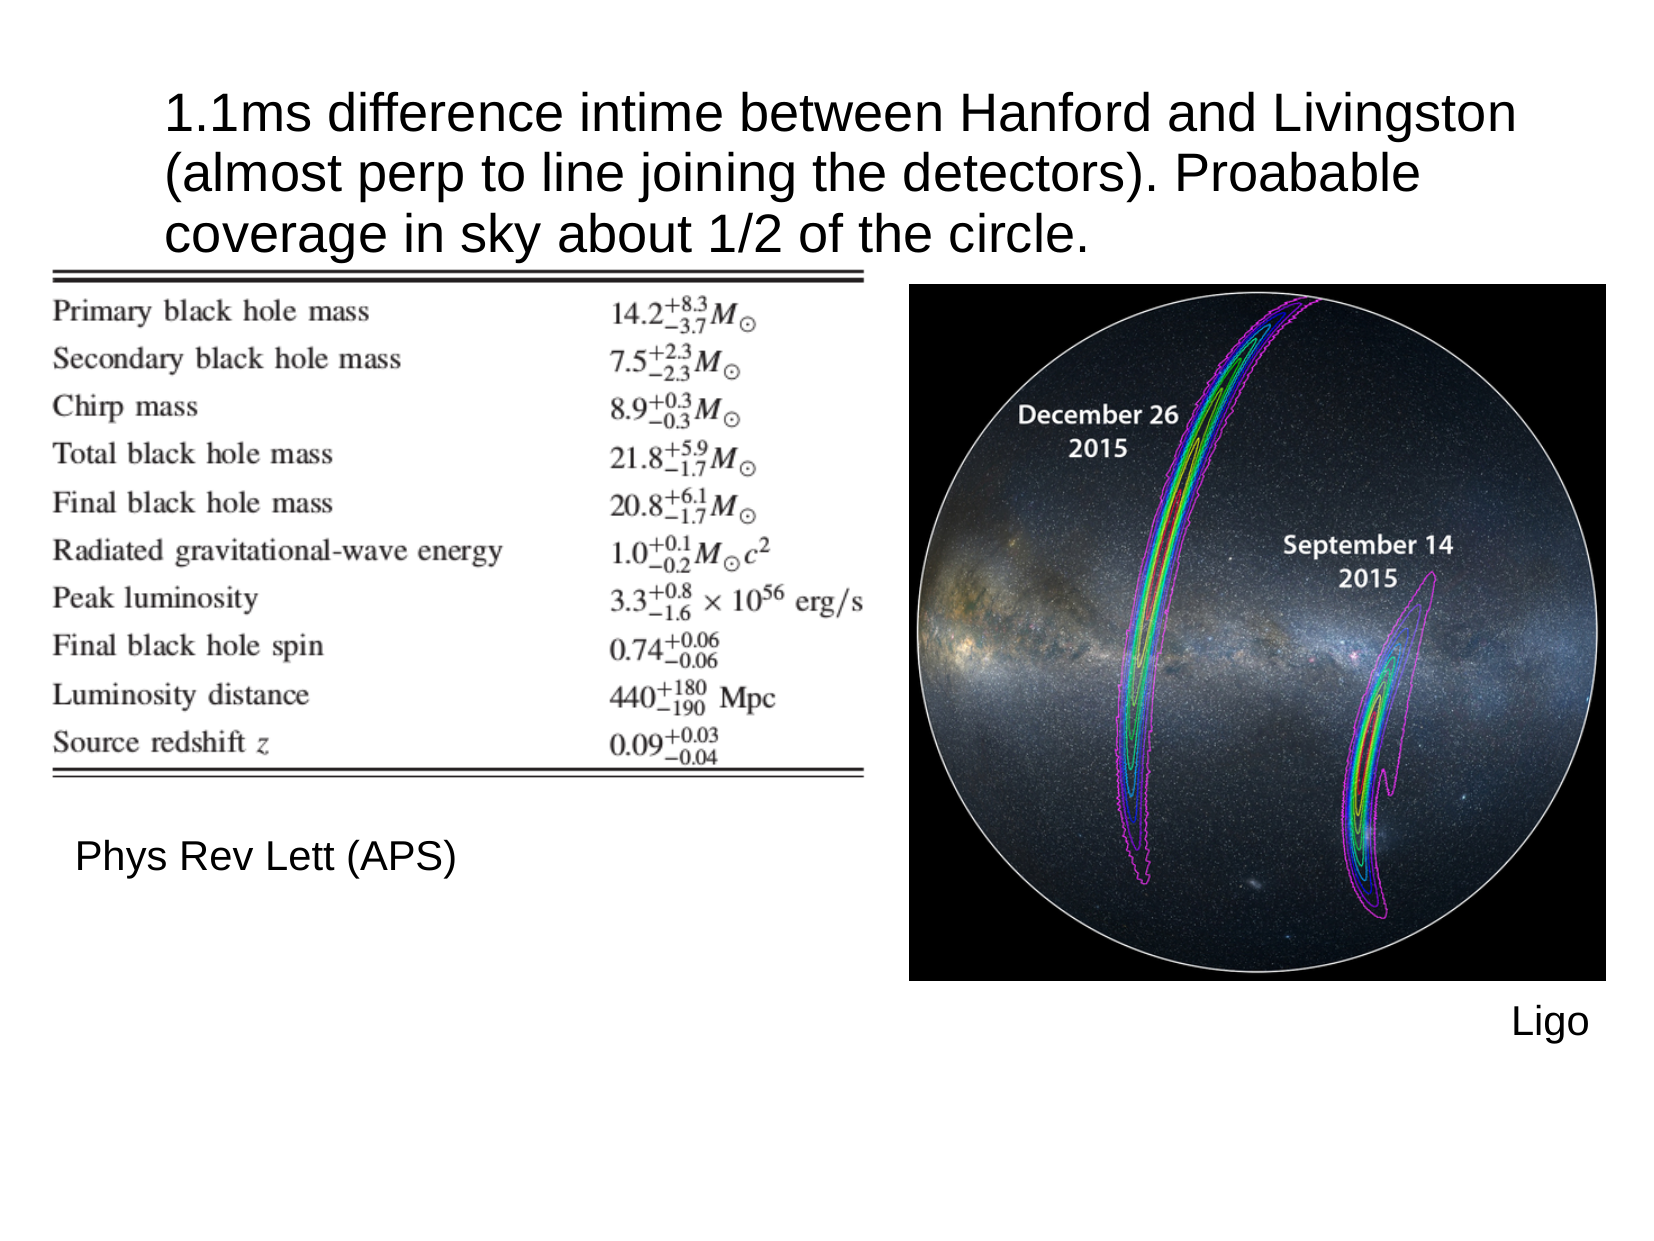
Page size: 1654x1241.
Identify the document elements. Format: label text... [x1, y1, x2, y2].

picture [26, 267, 1606, 981]
text_box 1.1ms difference intime between Hanford and Livingston (almost perp to line joining the detectors). Proabable coverage in sky about 1/2 of the circle. [150, 75, 1550, 272]
text_box Ligo [1496, 990, 1606, 1052]
text_box Phys Rev Lett (APS) [60, 825, 473, 887]
